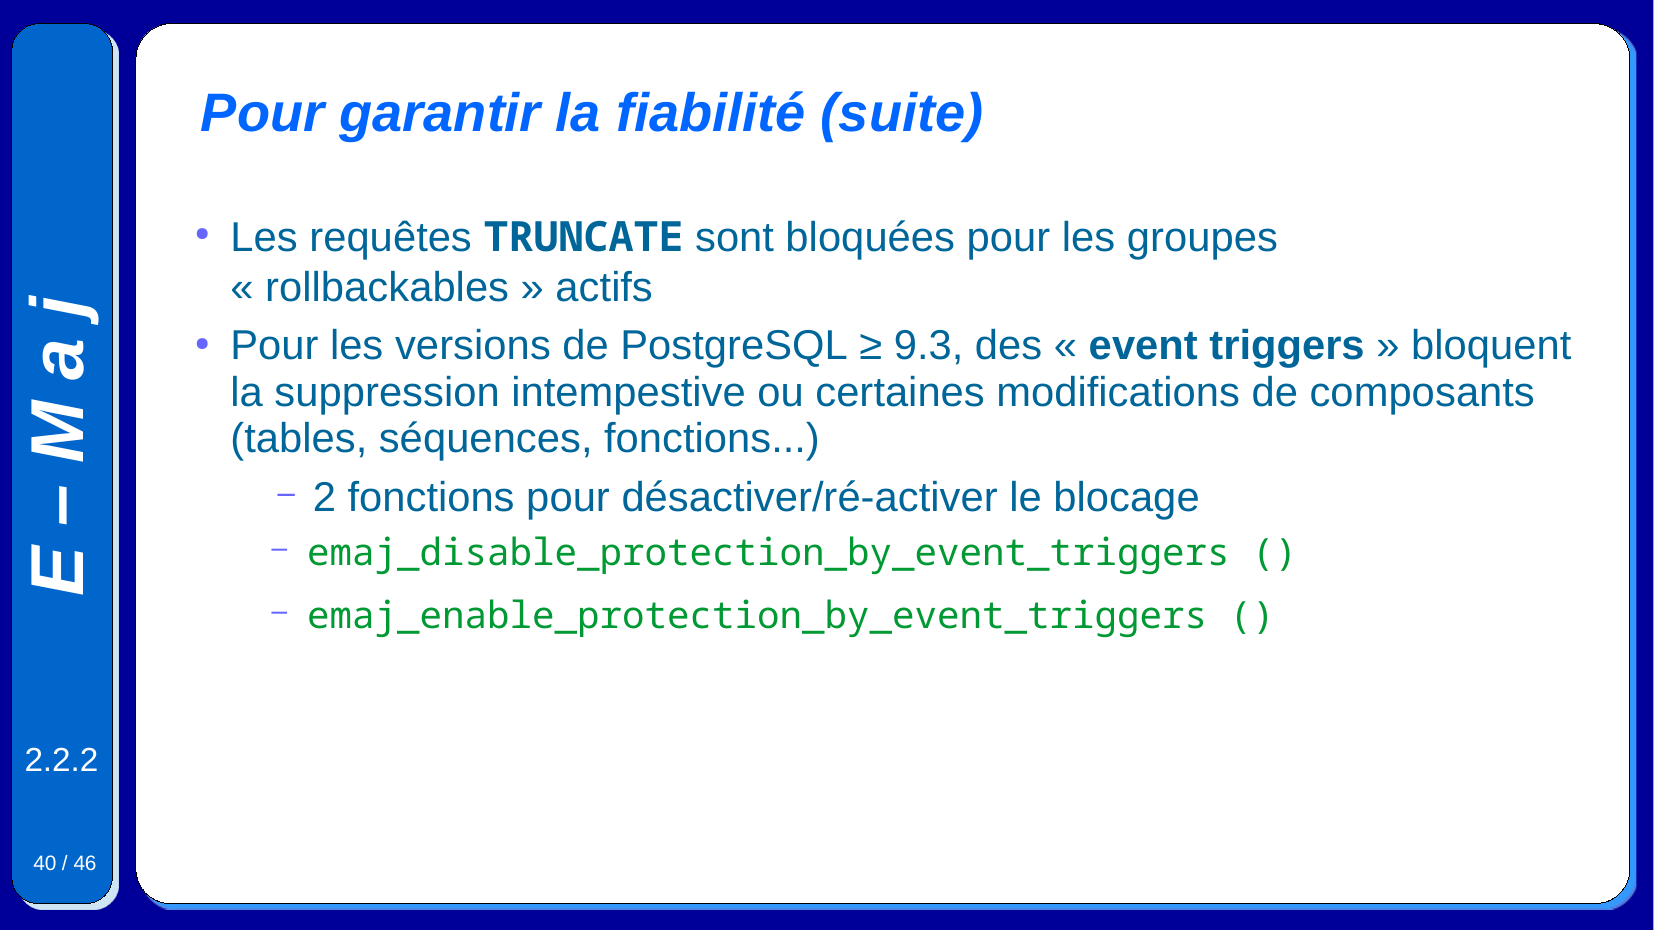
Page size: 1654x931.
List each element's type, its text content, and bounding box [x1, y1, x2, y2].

title Pour garantir la fiabilité (suite) [200, 34, 1575, 191]
list Les requêtes TRUNCATE sont bloquées pour les groupes « rollbackables » actifs Pour les versions de PostgreSQL ≥ 9.3, des « event triggers » bloquent la suppression intempestive ou certaines modifications de composants (tables, séquences, fonctions...) 2 fonctions pour désactiver/ré-activer le blocage emaj_disable_protection_by_event_triggers () emaj_enable_protection_by_event_triggers () [177, 206, 1587, 827]
